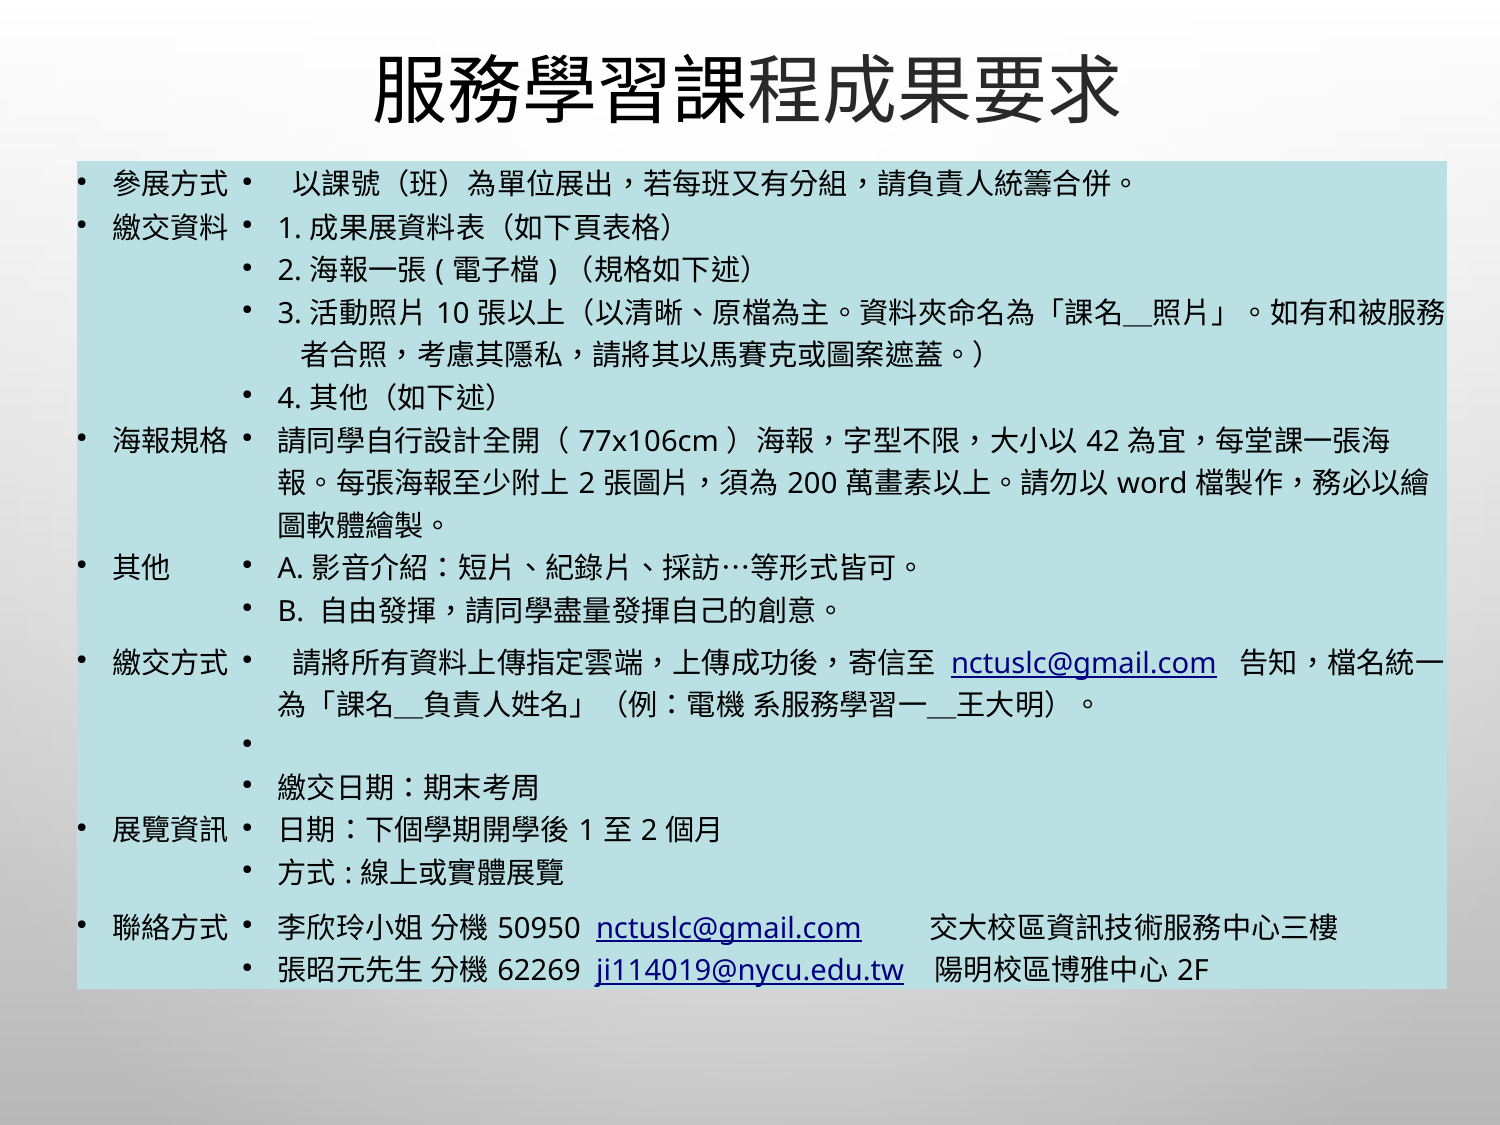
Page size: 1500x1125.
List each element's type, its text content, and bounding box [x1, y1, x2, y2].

table_cell 繳交資料 [77, 204, 242, 417]
table_cell 其他 [77, 545, 242, 639]
table_cell 展覽資訊 [77, 807, 242, 904]
title 服務學習課程成果要求 [76, 0, 1427, 188]
table_cell 請將所有資料上傳指定雲端，上傳成功後，寄信至 nctuslc@gmail.com 告知，檔名統一為「課名＿負責人姓名」（例：電機 系服務學習一＿王大明）。 繳交日期：期末考周 [242, 639, 1447, 807]
table_cell 請同學自行設計全開（77x106cm）海報，字型不限，大小以42為宜，每堂課一張海報。每張海報至少附上2張圖片，須為200萬畫素以上。請勿以word檔製作，務必以繪圖軟體繪製。 [242, 417, 1447, 545]
table_cell 李欣玲小姐 分機50950 nctuslc@gmail.com 交大校區資訊技術服務中心三樓 張昭元先生 分機62269 ji114019@nycu.edu.tw 陽明校區博雅中心2F [242, 904, 1447, 989]
table_header 以課號（班）為單位展出，若每班又有分組，請負責人統籌合併。 [242, 161, 1447, 204]
table_cell 海報規格 [77, 417, 242, 545]
table_cell 日期：下個學期開學後1至2個月 方式:線上或實體展覽 [242, 807, 1447, 904]
table_cell 1.成果展資料表（如下頁表格） 2.海報一張(電子檔)（規格如下述） 3.活動照片10張以上（以清晰、原檔為主。資料夾命名為「課名＿照片」。如有和被服務者合照，考慮其隱私，請將其以馬賽克或圖案遮蓋。） 4.其他（如下述） [242, 204, 1447, 417]
table_header 參展方式 [77, 161, 242, 204]
table_cell A.影音介紹：短片、紀錄片、採訪…等形式皆可。 B. 自由發揮，請同學盡量發揮自己的創意。 [242, 545, 1447, 639]
table_cell 繳交方式 [77, 639, 242, 807]
table_cell 聯絡方式 [77, 904, 242, 989]
